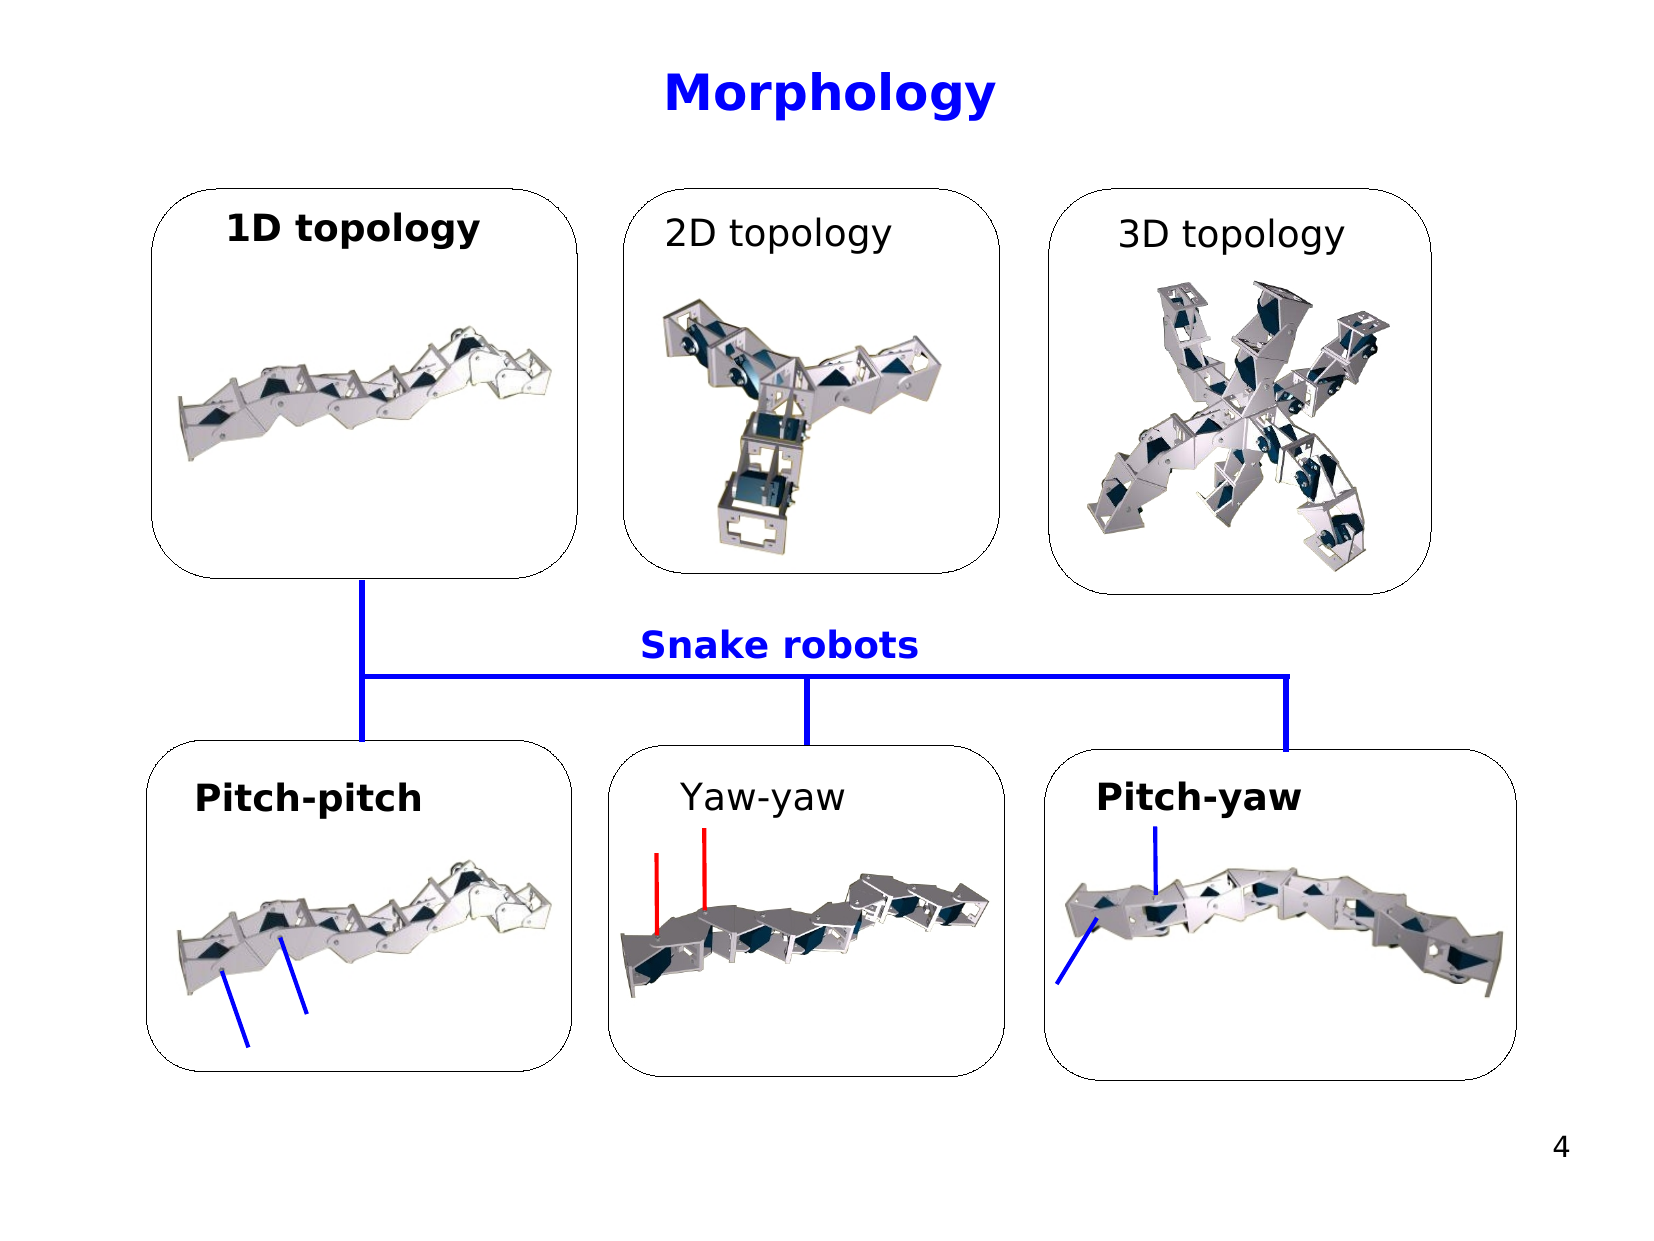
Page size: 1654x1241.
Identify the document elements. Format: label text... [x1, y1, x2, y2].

text_box 1D topology [210, 199, 497, 258]
picture [615, 869, 991, 1006]
text_box 2D topology [649, 203, 909, 263]
text_box Yaw-yaw [665, 768, 862, 827]
picture [1058, 865, 1515, 1002]
picture [1035, 266, 1456, 576]
picture [167, 856, 557, 1002]
picture [168, 322, 557, 468]
text_box Pitch-pitch [179, 769, 439, 829]
text_box Snake robots [625, 616, 935, 675]
text_box Morphology [648, 56, 1013, 130]
text_box Pitch-yaw [1080, 768, 1318, 827]
picture [599, 275, 1008, 582]
text_box 3D topology [1102, 205, 1361, 264]
